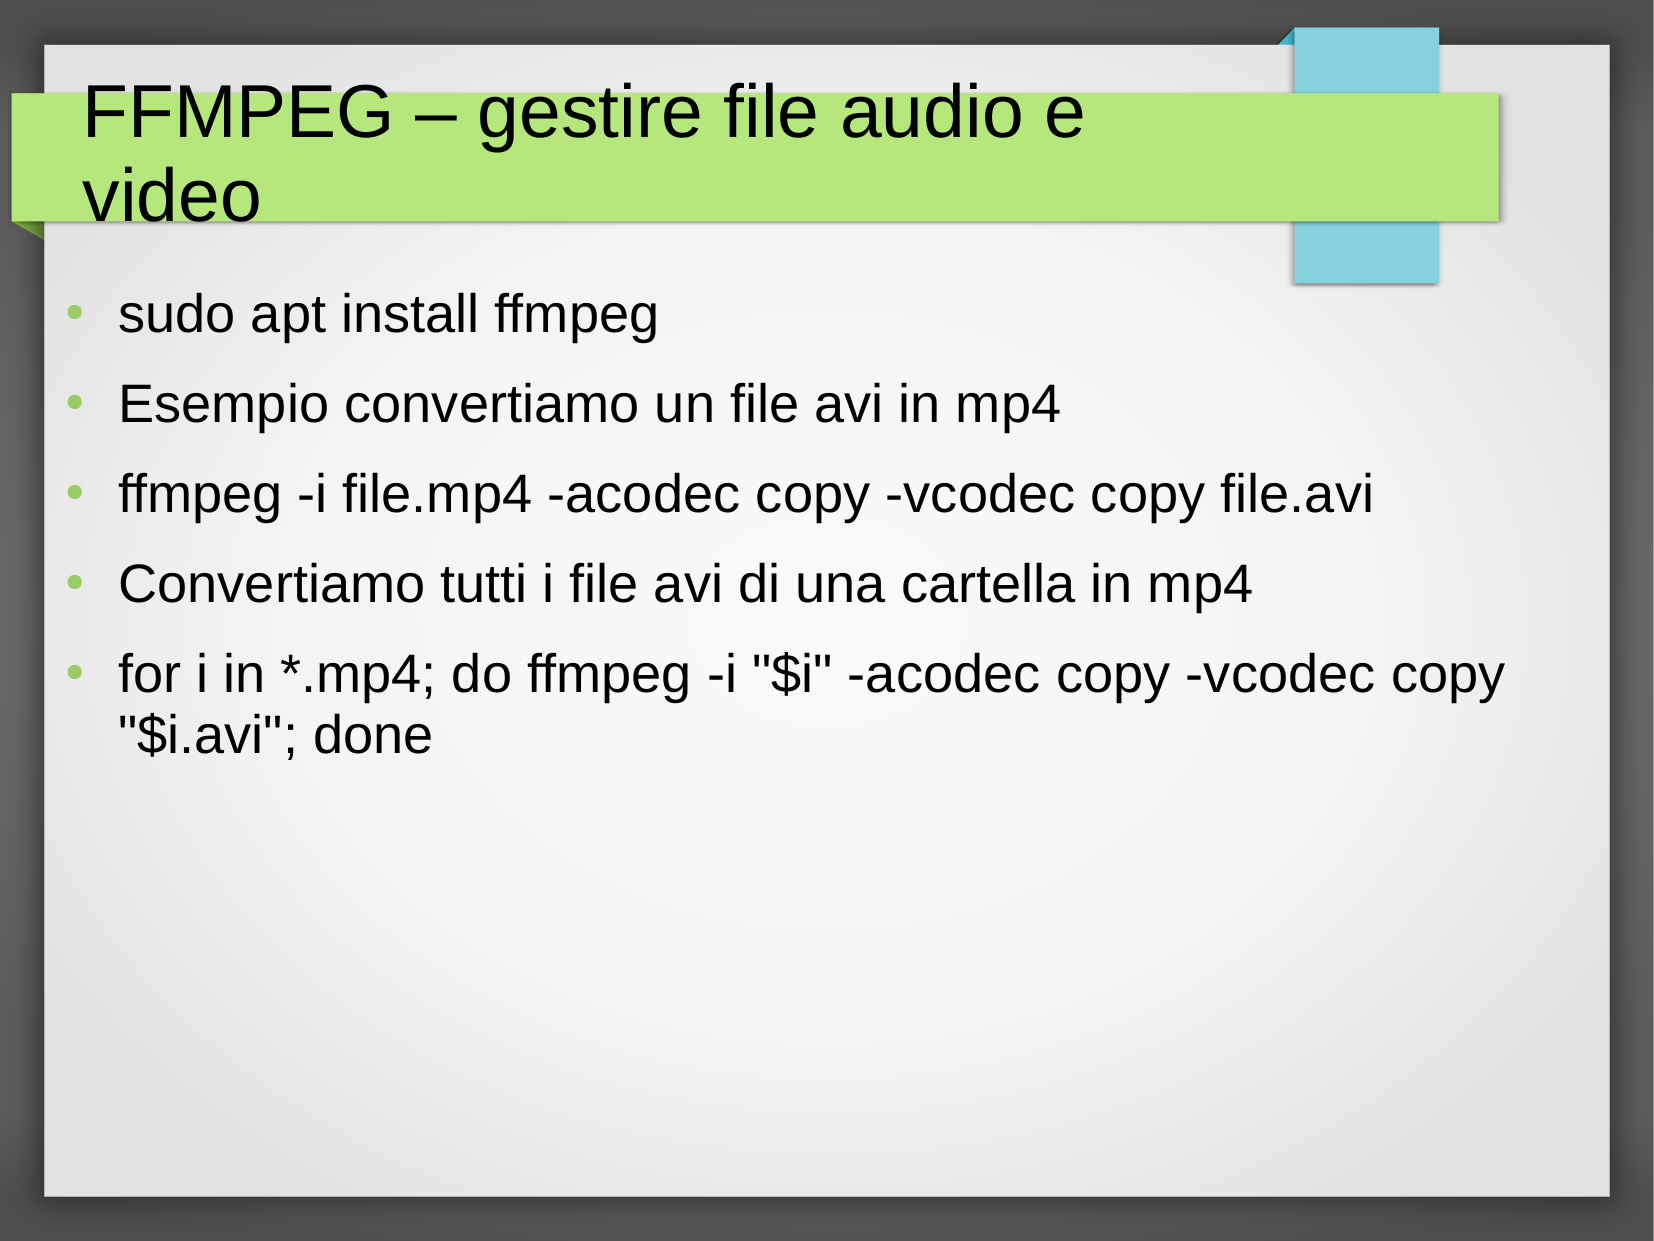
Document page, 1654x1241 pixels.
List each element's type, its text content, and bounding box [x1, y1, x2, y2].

title FFMPEG – gestire file audio e video [82, 69, 1264, 238]
list sudo apt install ffmpeg Esempio convertiamo un file avi in mp4 ffmpeg -i file.mp4 -acodec copy -vcodec copy file.avi Convertiamo tutti i file avi di una cartella in mp4 for i in *.mp4; do ffmpeg -i "$i" -acodec copy -vcodec copy "$i.avi"; done [47, 283, 1536, 1003]
picture [0, 0, 1654, 1241]
